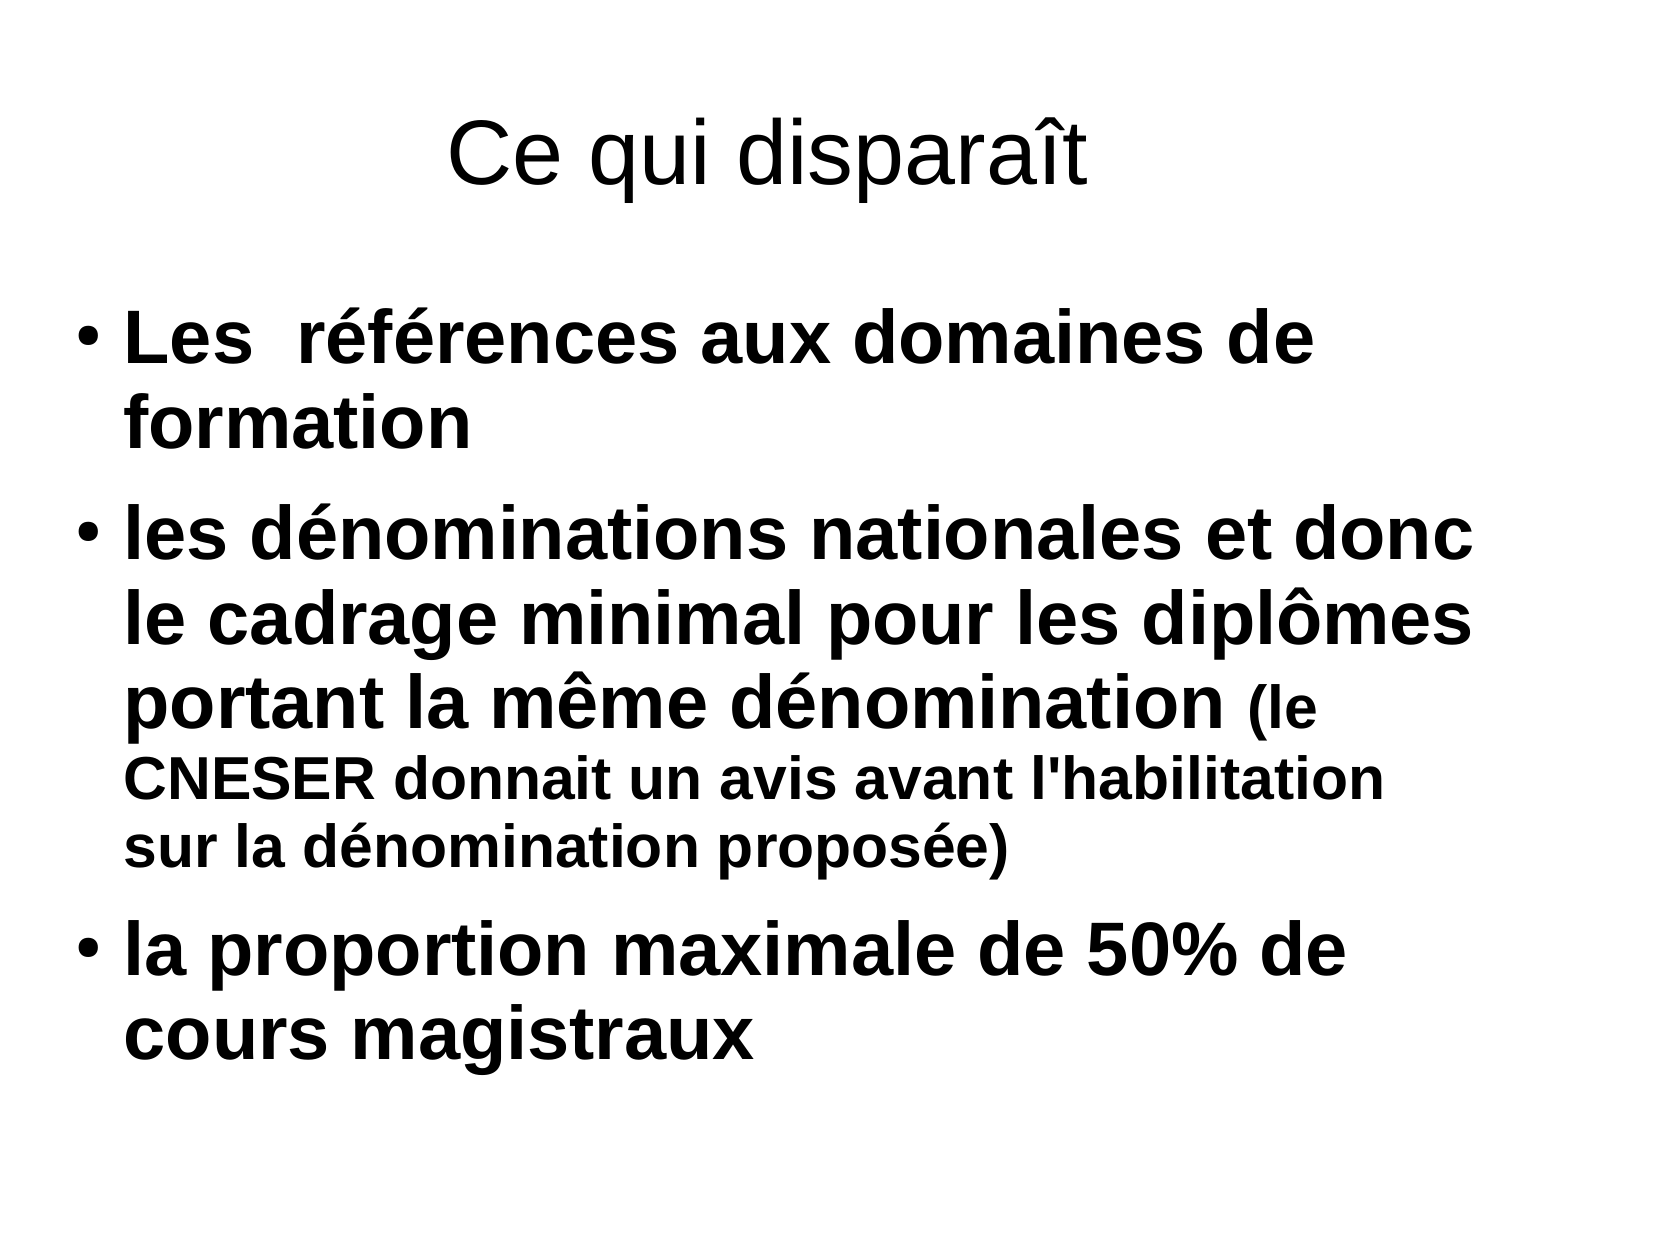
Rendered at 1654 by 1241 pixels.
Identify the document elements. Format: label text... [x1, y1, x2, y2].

list Les références aux domaines de formation les dénominations nationales et donc le cadrage minimal pour les diplômes portant la même dénomination (le CNESER donnait un avis avant l'habilitation sur la dénomination proposée) la proportion maximale de 50% de cours magistraux [59, 295, 1477, 1114]
title Ce qui disparaît [59, 56, 1477, 250]
